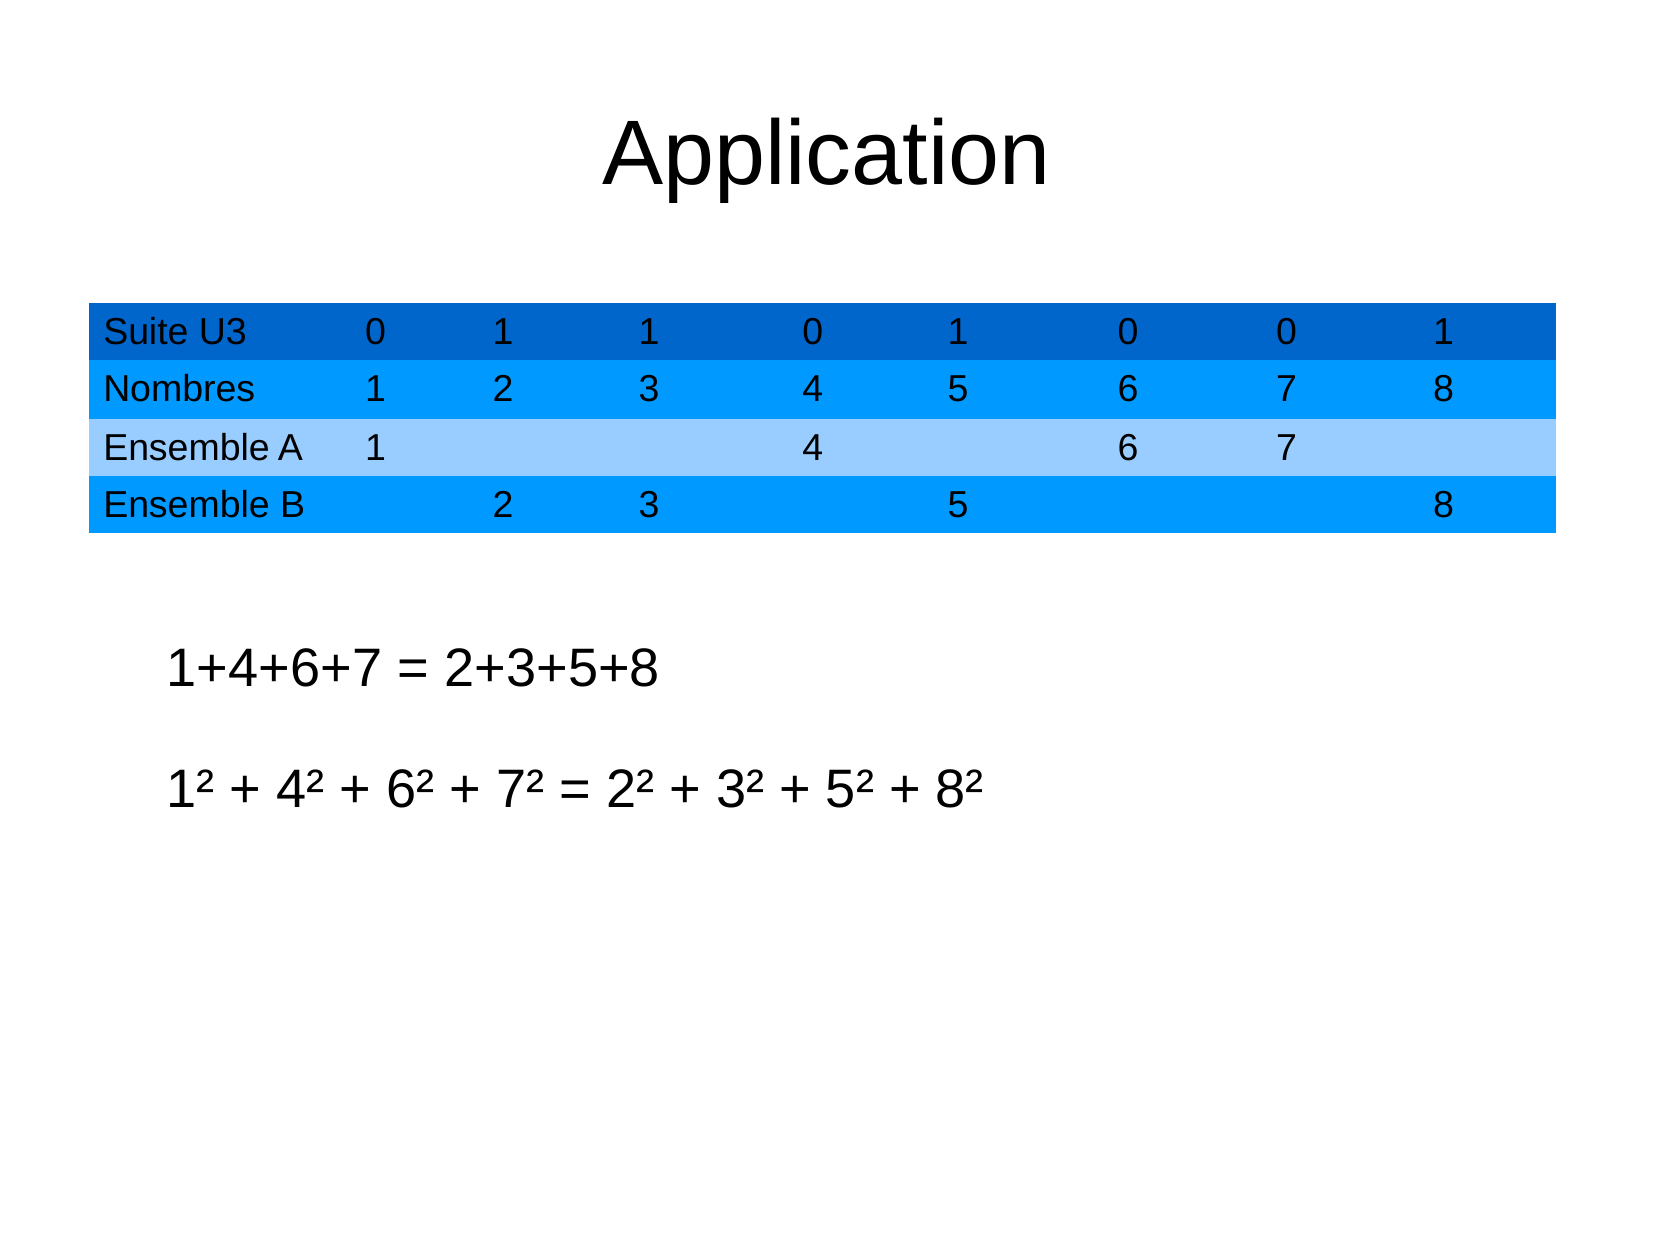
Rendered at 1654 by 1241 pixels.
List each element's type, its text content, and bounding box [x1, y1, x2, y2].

table_header 0 [350, 303, 478, 360]
table_cell 2 [478, 476, 624, 533]
table_cell 8 [1418, 476, 1556, 533]
table_header 1 [624, 303, 788, 360]
table_cell [1418, 419, 1556, 476]
table_cell [933, 419, 1103, 476]
table_cell 1 [350, 360, 478, 419]
table_cell 4 [788, 360, 933, 419]
table_cell 5 [933, 476, 1103, 533]
table_cell Nombres [89, 360, 350, 419]
table_header Suite U3 [89, 303, 350, 360]
table_cell [1103, 476, 1261, 533]
table_cell 3 [624, 476, 788, 533]
table_cell 5 [933, 360, 1103, 419]
table_cell [1261, 476, 1418, 533]
table_cell 7 [1261, 360, 1418, 419]
table_header 0 [1261, 303, 1418, 360]
table_cell [624, 419, 788, 476]
table_cell 4 [788, 419, 933, 476]
table_cell 2 [478, 360, 624, 419]
table_cell 8 [1418, 360, 1556, 419]
table_header 0 [788, 303, 933, 360]
table_cell 6 [1103, 360, 1261, 419]
table_cell Ensemble B [89, 476, 350, 533]
table_cell 6 [1103, 419, 1261, 476]
table_cell 7 [1261, 419, 1418, 476]
table_header 1 [933, 303, 1103, 360]
table_cell 1 [350, 419, 478, 476]
title Application [82, 49, 1571, 257]
table_cell Ensemble A [89, 419, 350, 476]
table_header 1+4+6+7 = 2+3+5+8 1² + 4² + 6² + 7² = 2² + 3² + 5² + 8² [152, 630, 1506, 1122]
table_header 0 [1103, 303, 1261, 360]
table_cell [350, 476, 478, 533]
table_header 1 [1418, 303, 1556, 360]
table_cell 3 [624, 360, 788, 419]
table_cell [478, 419, 624, 476]
table_cell [788, 476, 933, 533]
table_header 1 [478, 303, 624, 360]
